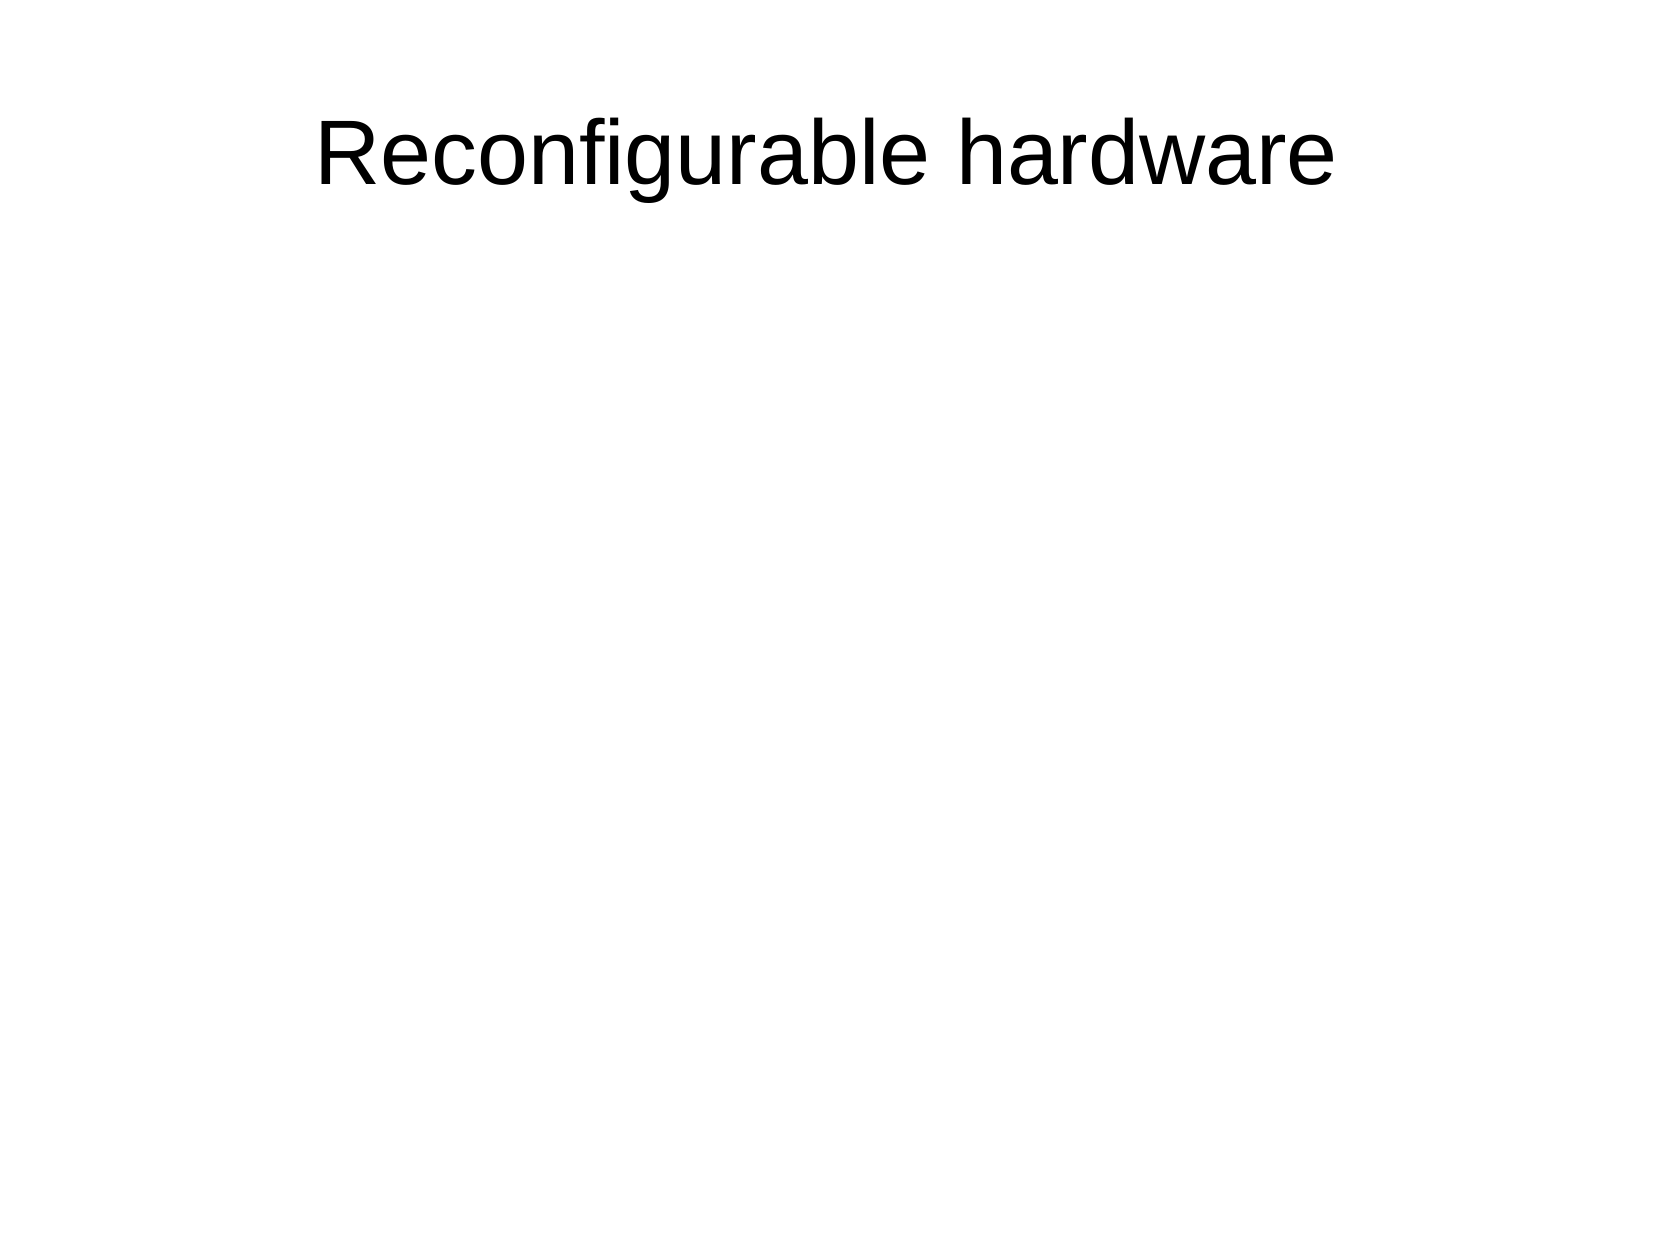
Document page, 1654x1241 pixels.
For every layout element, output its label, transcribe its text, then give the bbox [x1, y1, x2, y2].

title Reconfigurable hardware [82, 49, 1571, 257]
